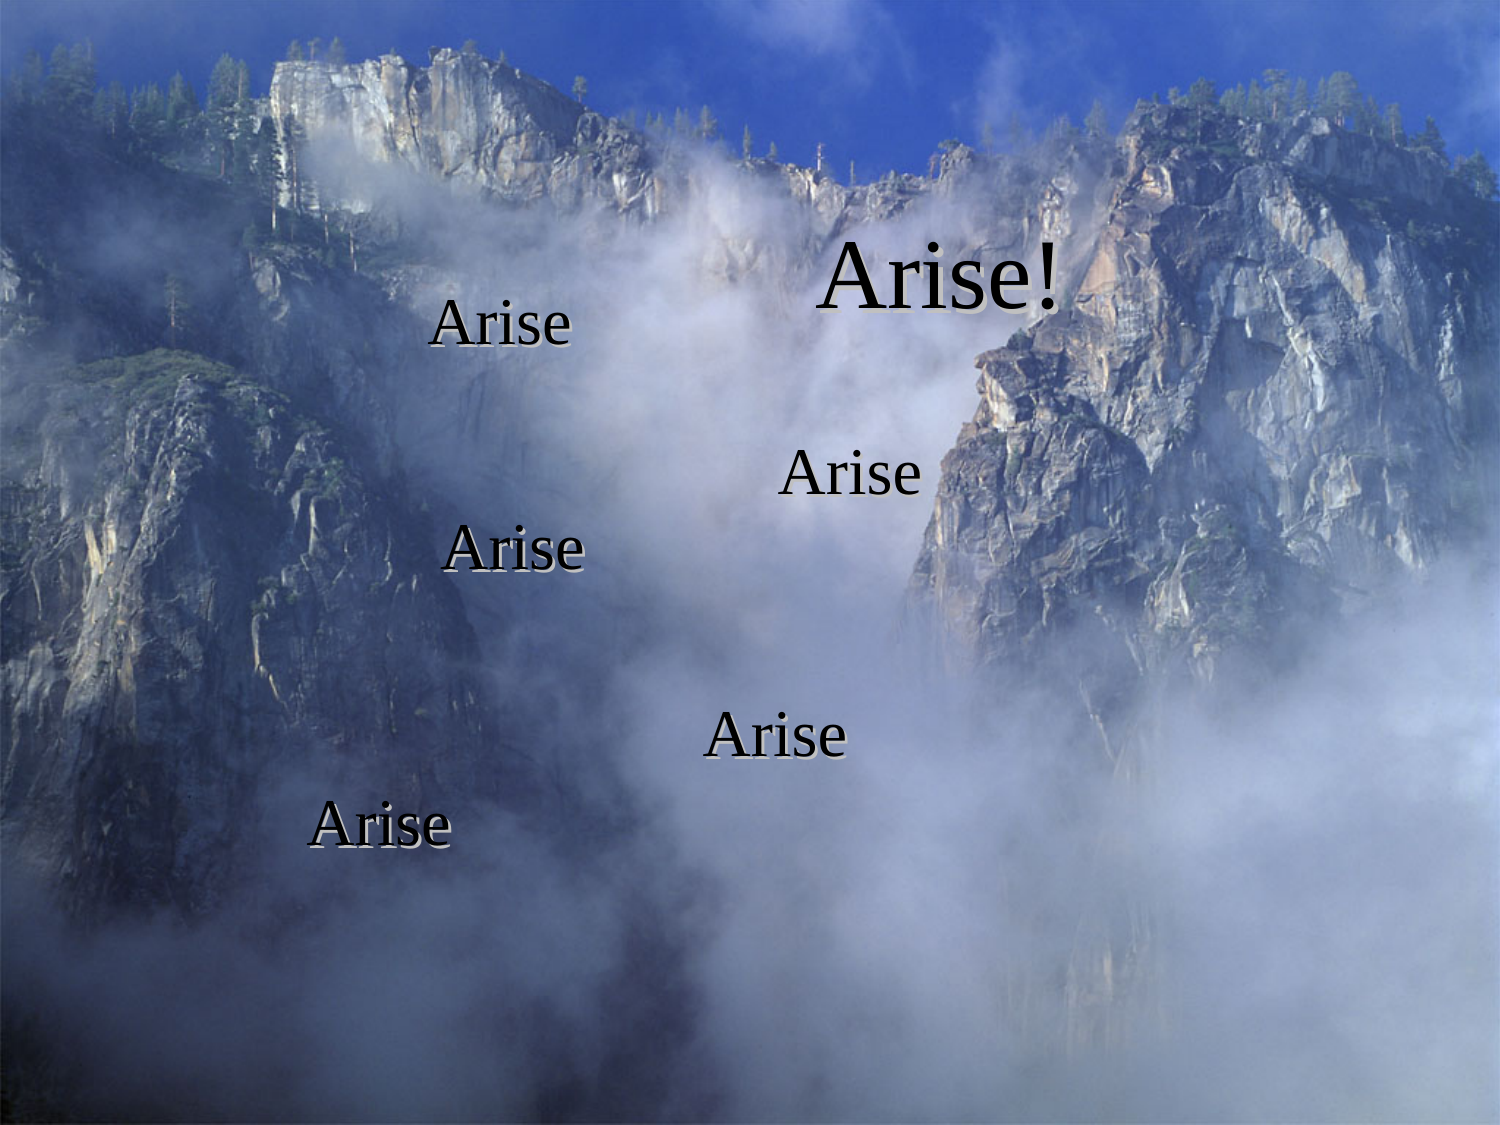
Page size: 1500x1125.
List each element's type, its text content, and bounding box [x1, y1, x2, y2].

text_box Arise [425, 511, 600, 590]
text_box Arise [412, 286, 587, 365]
text_box Arise! [800, 224, 1081, 336]
text_box Arise [762, 436, 938, 515]
picture [0, 0, 1500, 1125]
text_box Arise [687, 698, 863, 778]
text_box Arise [291, 787, 467, 866]
